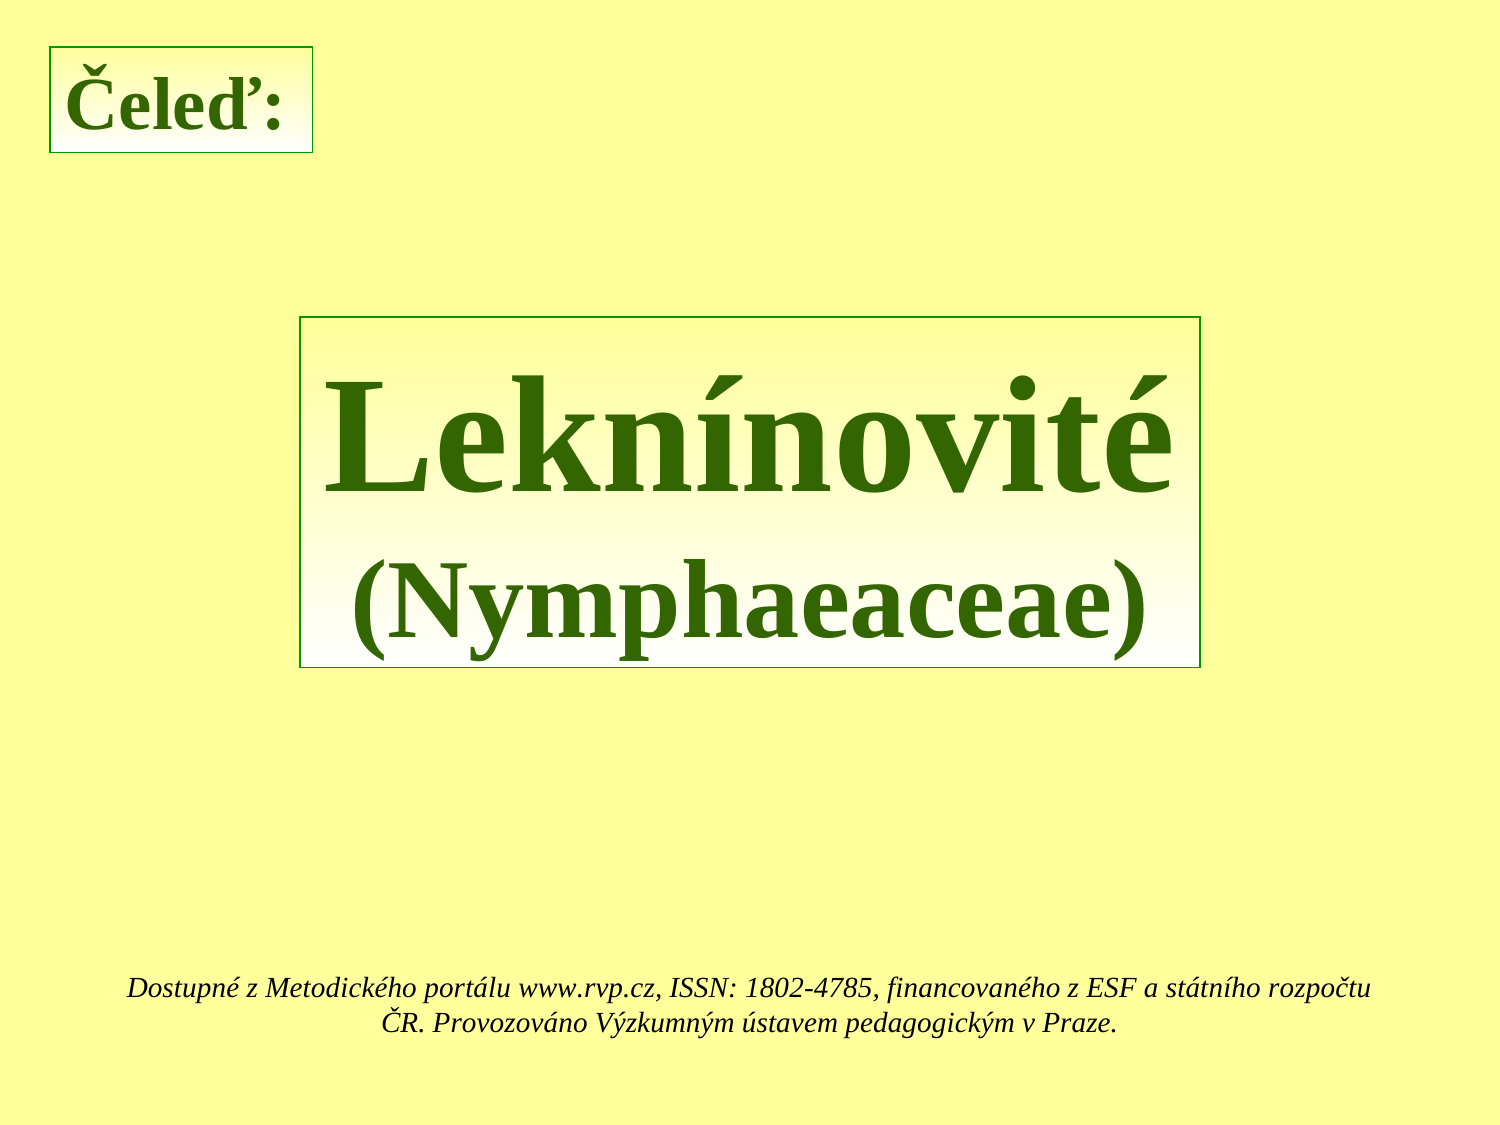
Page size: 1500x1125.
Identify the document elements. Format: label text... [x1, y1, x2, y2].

text_box Dostupné z Metodického portálu www.rvp.cz, ISSN: 1802-4785, financovaného z ESF a státního rozpočtu ČR. Provozováno Výzkumným ústavem pedagogickým v Praze. [93, 960, 1407, 1047]
text_box Leknínovité (Nymphaeaceae) [300, 317, 1201, 668]
text_box Čeleď: [49, 46, 313, 153]
